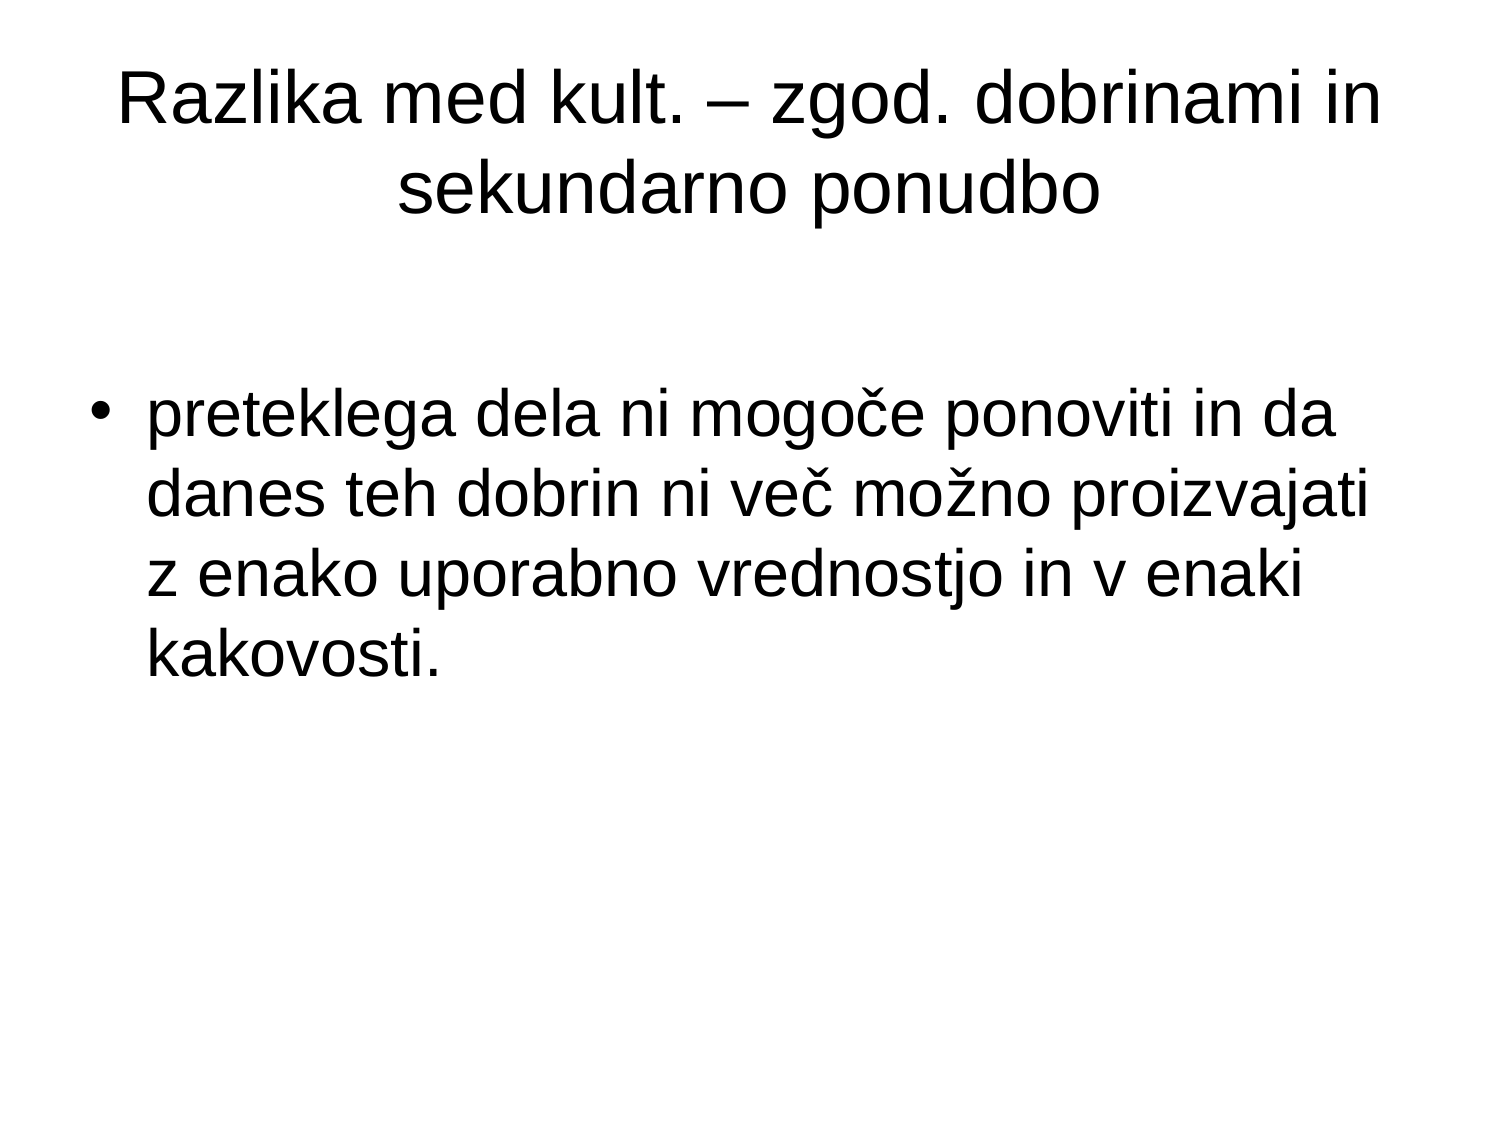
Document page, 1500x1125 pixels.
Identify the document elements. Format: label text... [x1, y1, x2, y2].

list preteklega dela ni mogoče ponoviti in da danes teh dobrin ni več možno proizvajati z enako uporabno vrednostjo in v enaki kakovosti. [75, 361, 1426, 1006]
title Razlika med kult. – zgod. dobrinami in sekundarno ponudbo [75, 41, 1426, 237]
